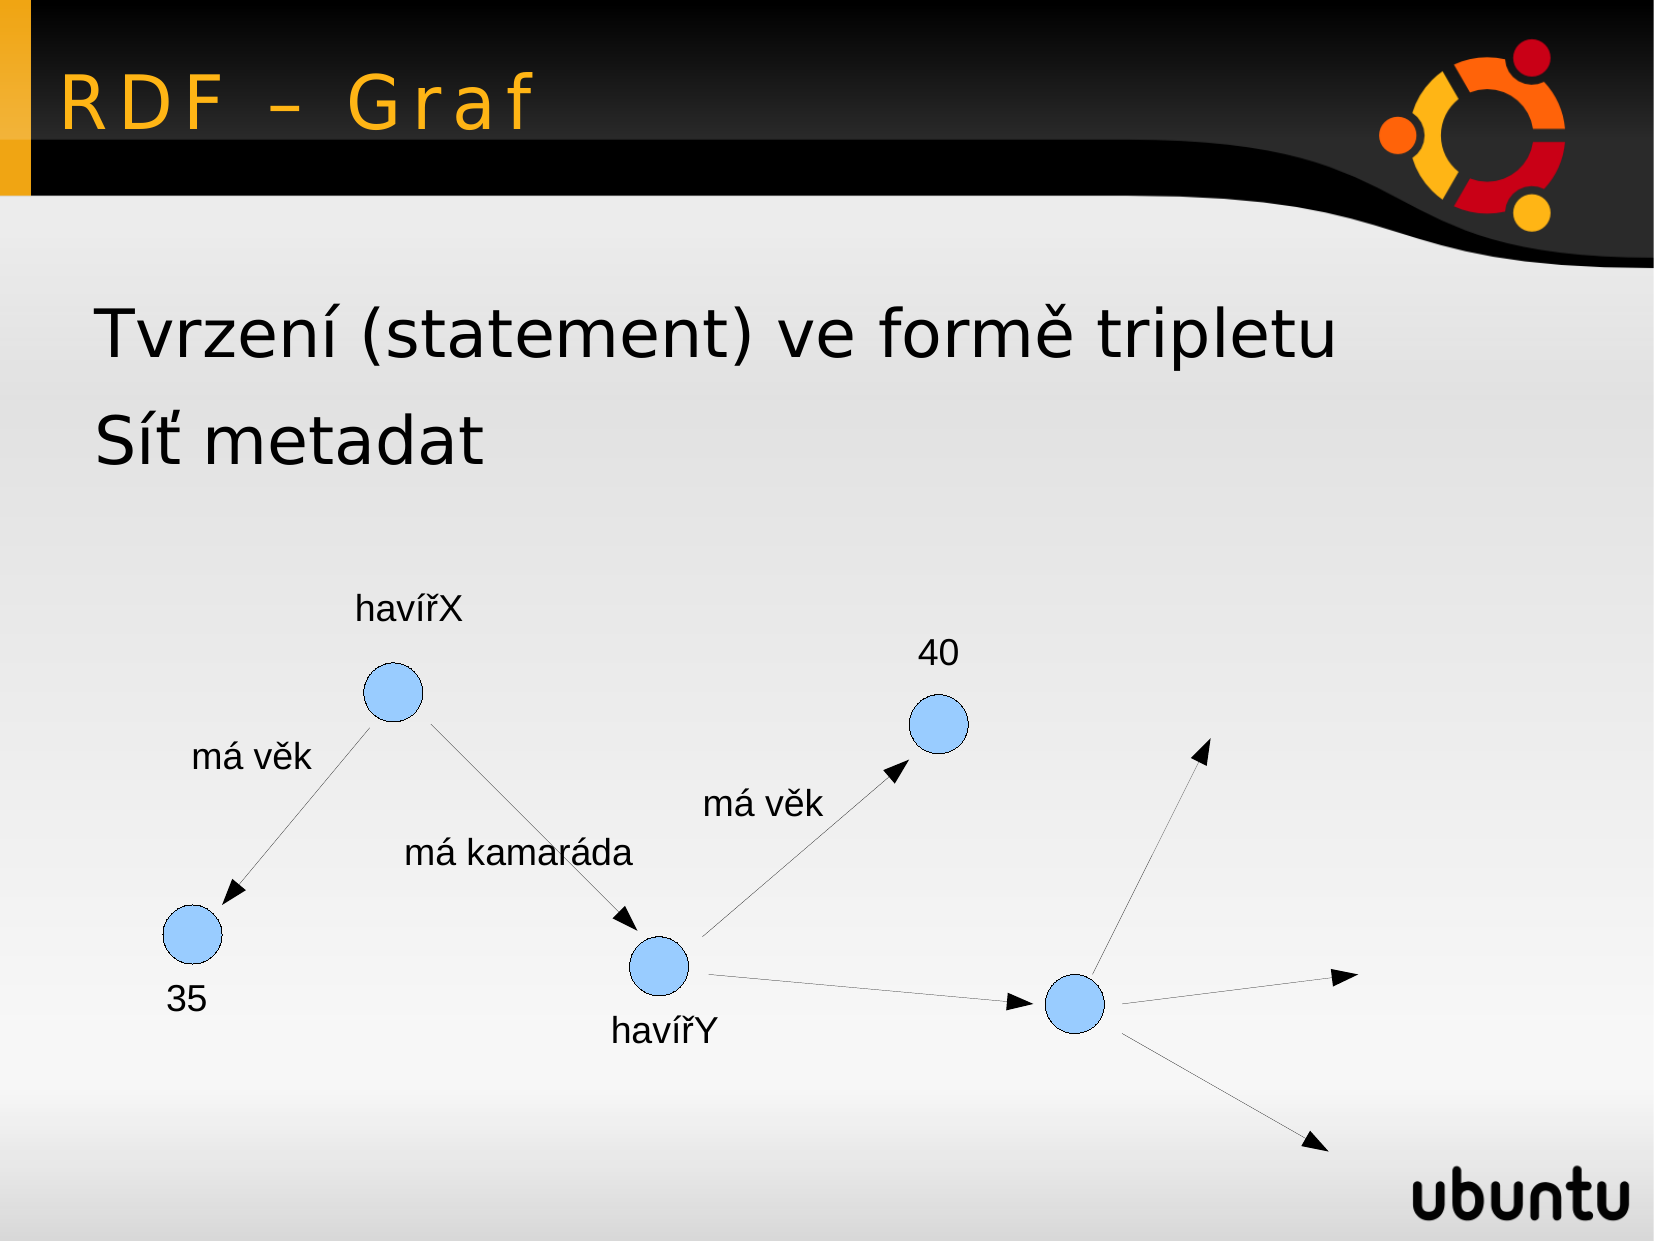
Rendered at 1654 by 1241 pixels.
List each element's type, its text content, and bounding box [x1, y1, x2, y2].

text_box havířX [340, 580, 479, 642]
text_box má věk [176, 727, 327, 790]
list Tvrzení (statement) ve formě tripletu Síť metadat [76, 295, 1565, 621]
picture [0, 0, 1654, 1241]
text_box havířY [596, 1001, 735, 1063]
title RDF – Graf [59, 29, 1270, 178]
text_box [1045, 974, 1105, 1034]
text_box má věk [687, 775, 839, 837]
text_box [909, 694, 969, 754]
text_box 40 [903, 623, 975, 686]
text_box [162, 904, 223, 965]
text_box [629, 936, 689, 996]
text_box 35 [151, 969, 223, 1032]
text_box [363, 662, 423, 722]
text_box má kamaráda [389, 824, 648, 886]
